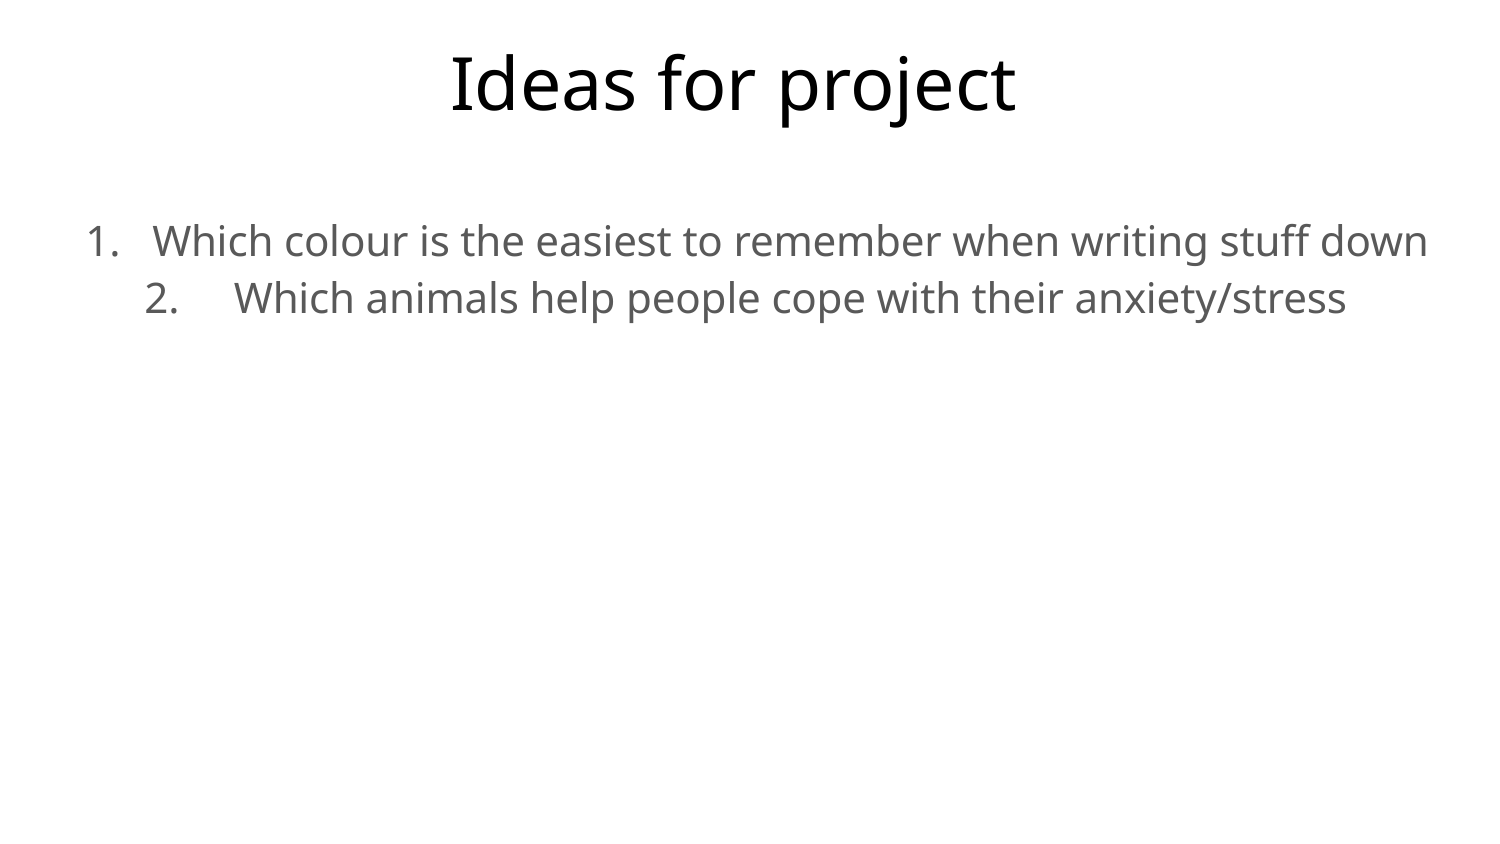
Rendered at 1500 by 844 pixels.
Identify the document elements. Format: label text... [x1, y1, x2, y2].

subtitle Which colour is the easiest to remember when writing stuff down Which animals help people cope with their anxiety/stress [64, 196, 1463, 395]
title Ideas for project [34, 16, 1433, 147]
